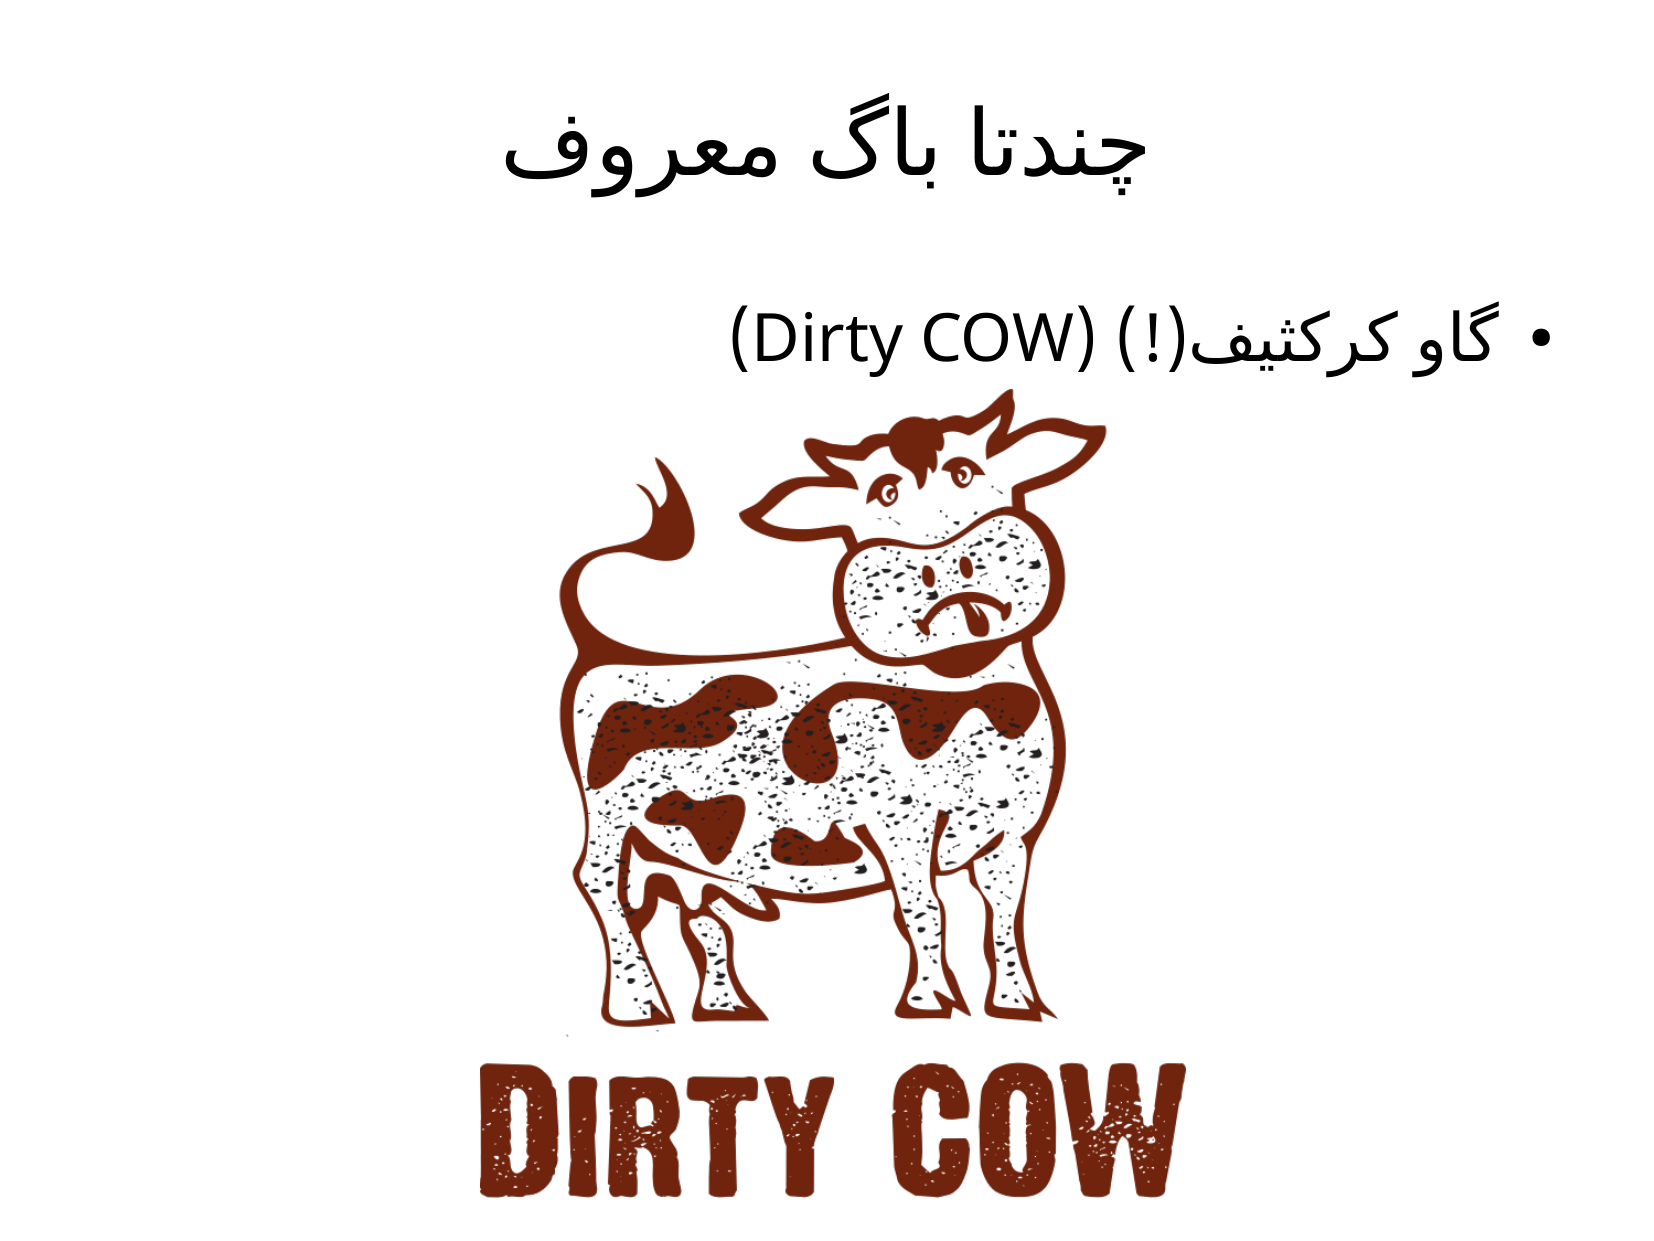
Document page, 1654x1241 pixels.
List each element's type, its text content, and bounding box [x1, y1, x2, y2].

list گاو کرکثیف(!) (Dirty COW) [82, 290, 1571, 1010]
picture [480, 389, 1186, 1198]
title چندتا باگ معروف [82, 49, 1571, 257]
